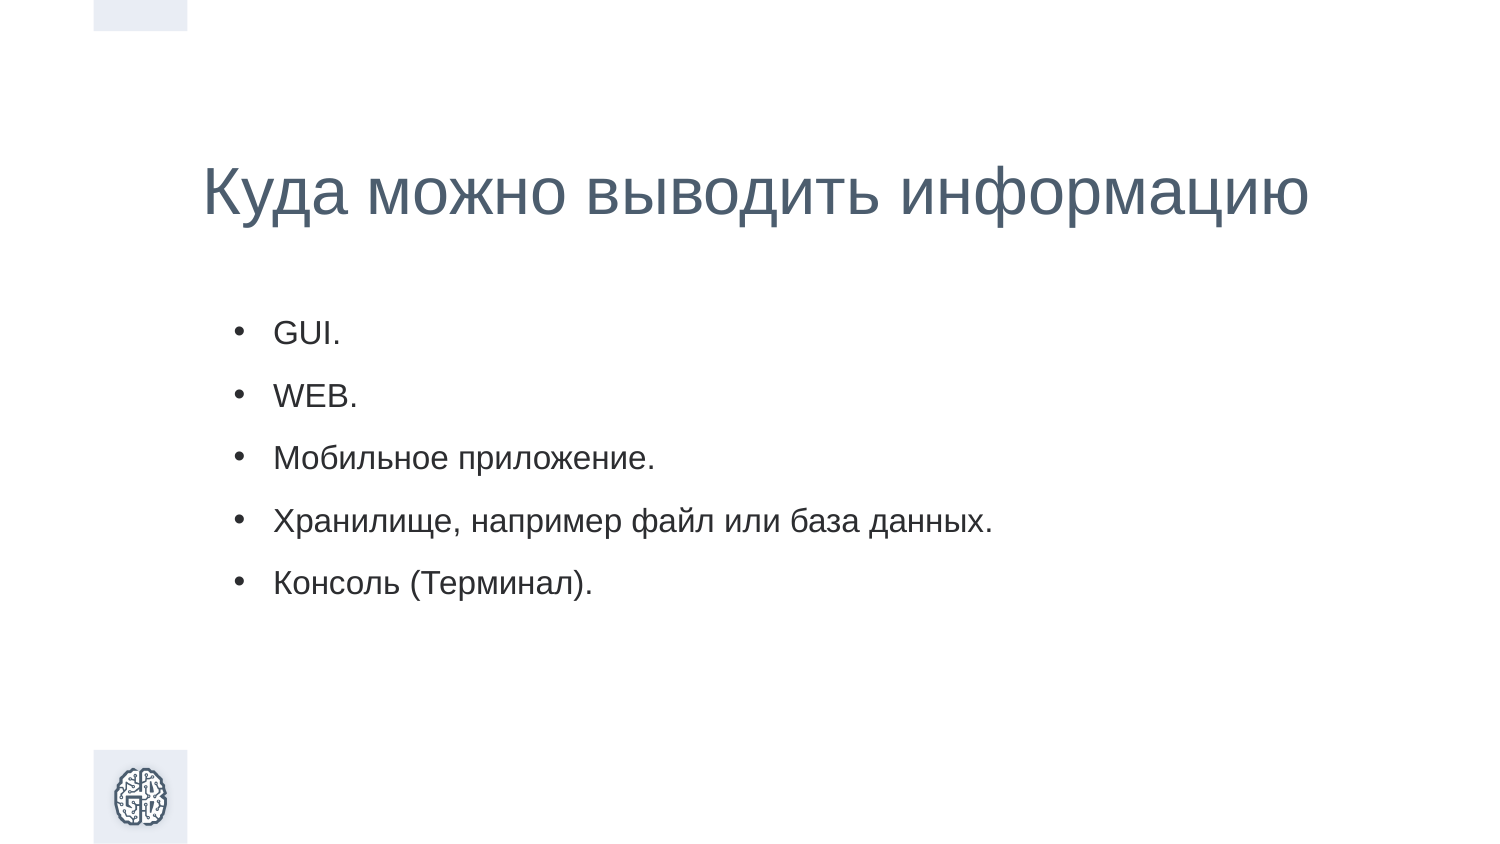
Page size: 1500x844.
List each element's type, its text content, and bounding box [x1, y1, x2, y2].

text_box Мобильное приложение. [187, 409, 1312, 472]
text_box Хранилище, например файл или база данных. [187, 472, 1312, 534]
text_box Консоль (Терминал). [187, 534, 1312, 608]
text_box Куда можно выводить информацию [187, 93, 1356, 282]
text_box WEB. [187, 358, 1312, 409]
picture [106, 760, 175, 834]
text_box GUI. [187, 284, 1312, 358]
